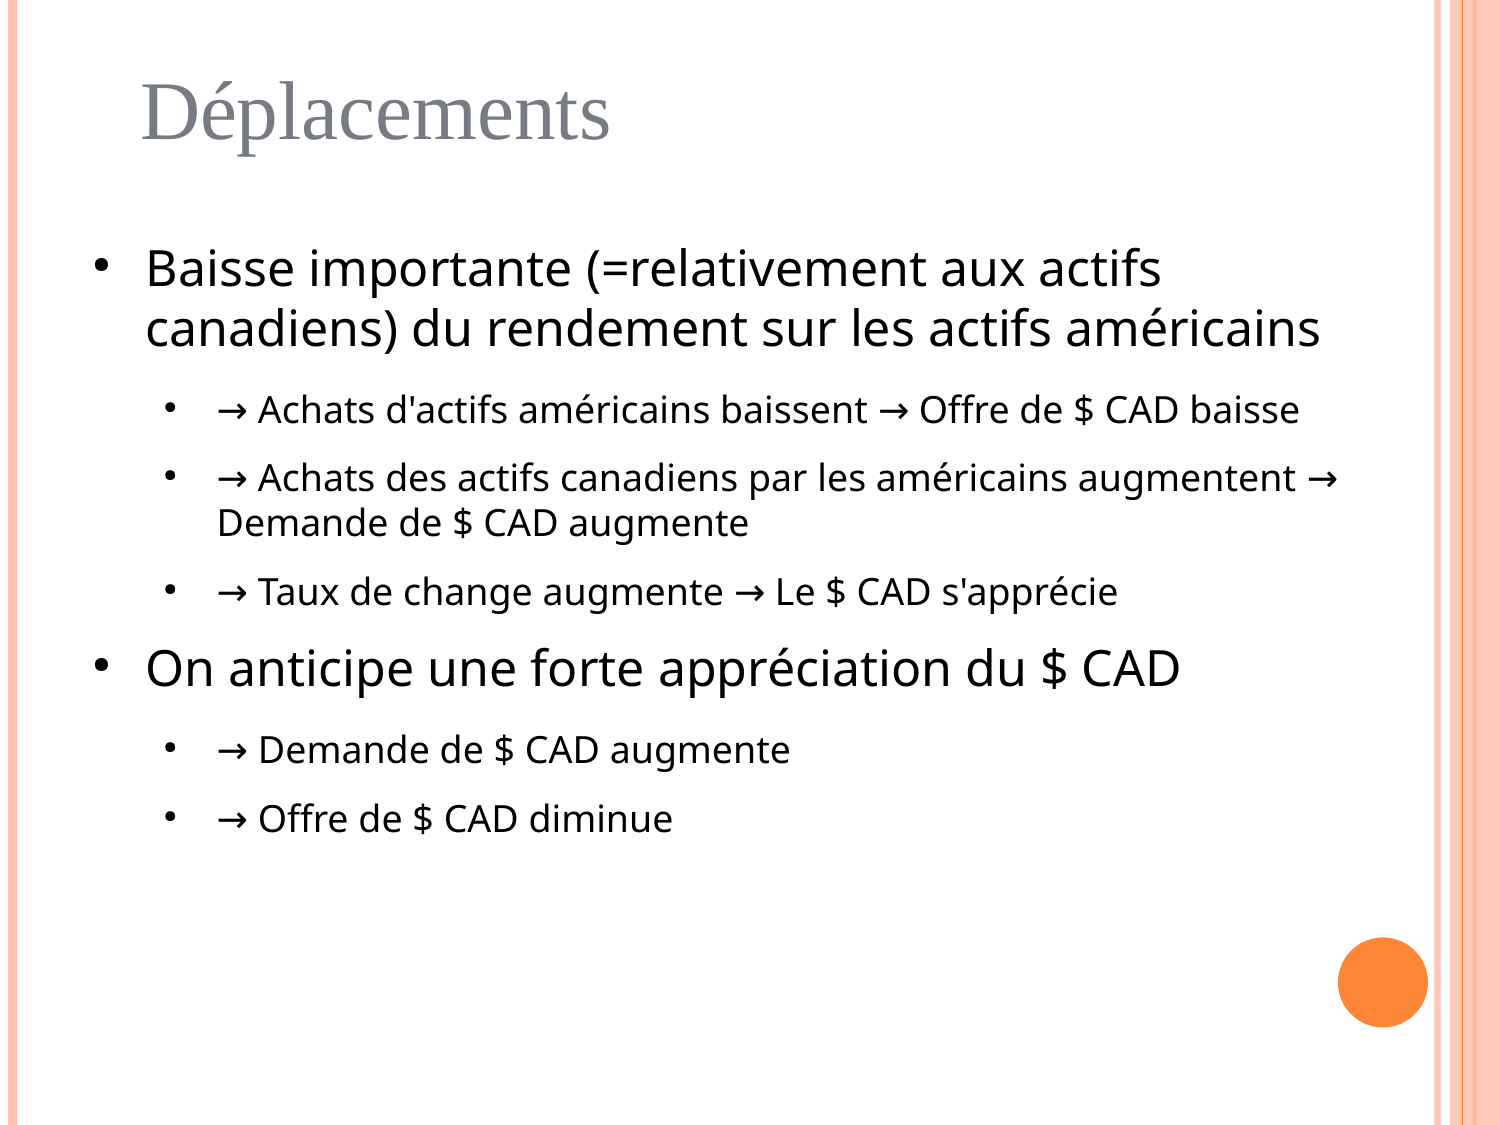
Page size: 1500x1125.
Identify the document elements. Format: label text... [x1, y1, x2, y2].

list Baisse importante (=relativement aux actifs canadiens) du rendement sur les actifs américains → Achats d'actifs américains baissent → Offre de $ CAD baisse → Achats des actifs canadiens par les américains augmentent → Demande de $ CAD augmente → Taux de change augmente → Le $ CAD s'apprécie On anticipe une forte appréciation du $ CAD → Demande de $ CAD augmente → Offre de $ CAD diminue [75, 236, 1425, 1063]
text_box Déplacements [124, 37, 1400, 175]
